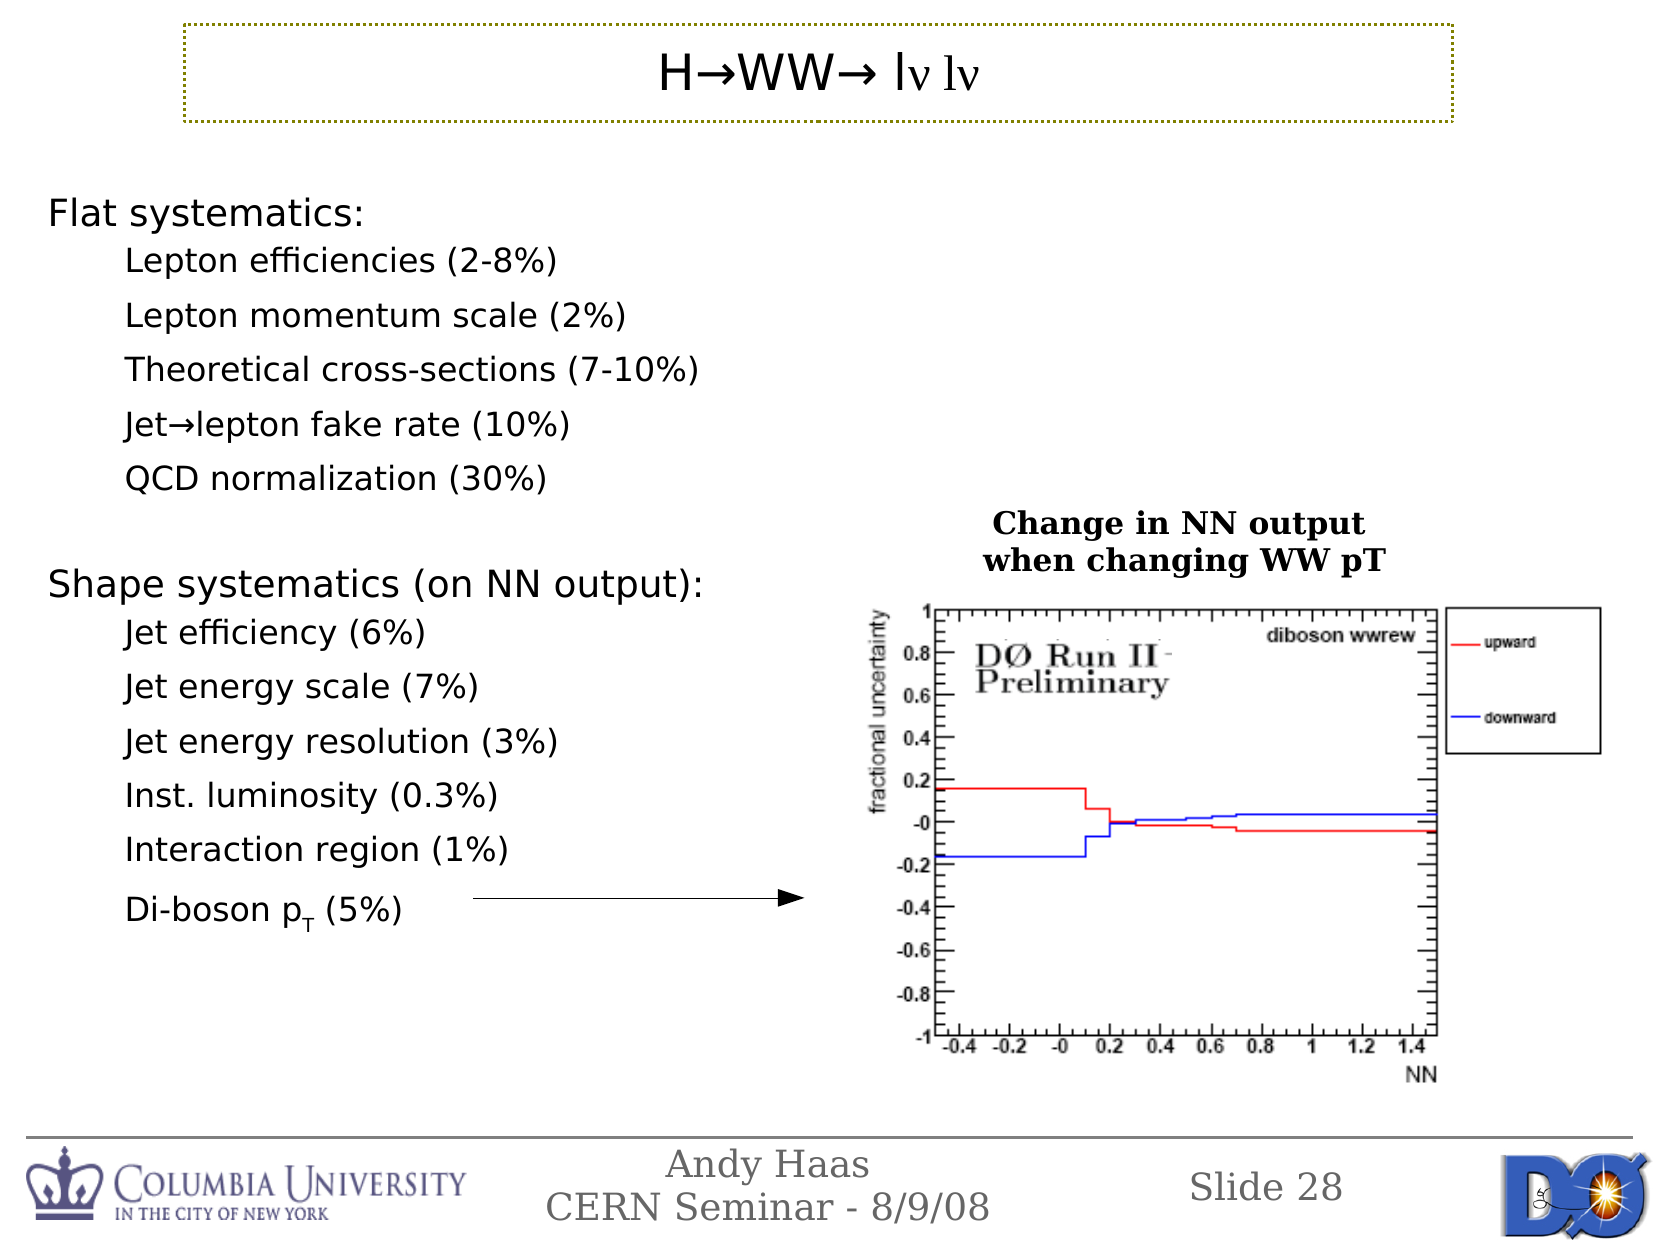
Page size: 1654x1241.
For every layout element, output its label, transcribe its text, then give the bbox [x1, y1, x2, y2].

text_box Change in NN output when changing WW pT [983, 505, 1387, 578]
picture [851, 578, 1626, 1105]
picture [1497, 1149, 1654, 1241]
list Flat systematics: Lepton efficiencies (2-8%) Lepton momentum scale (2%) Theoretical cross-sections (7-10%) Jet→lepton fake rate (10%) QCD normalization (30%) Shape systematics (on NN output): Jet efficiency (6%) Jet energy scale (7%) Jet energy resolution (3%) Inst. luminosity (0.3%) Interaction region (1%) Di-boson pT (5%) [30, 140, 914, 1125]
title H→WW→ lν lν [184, 24, 1453, 122]
